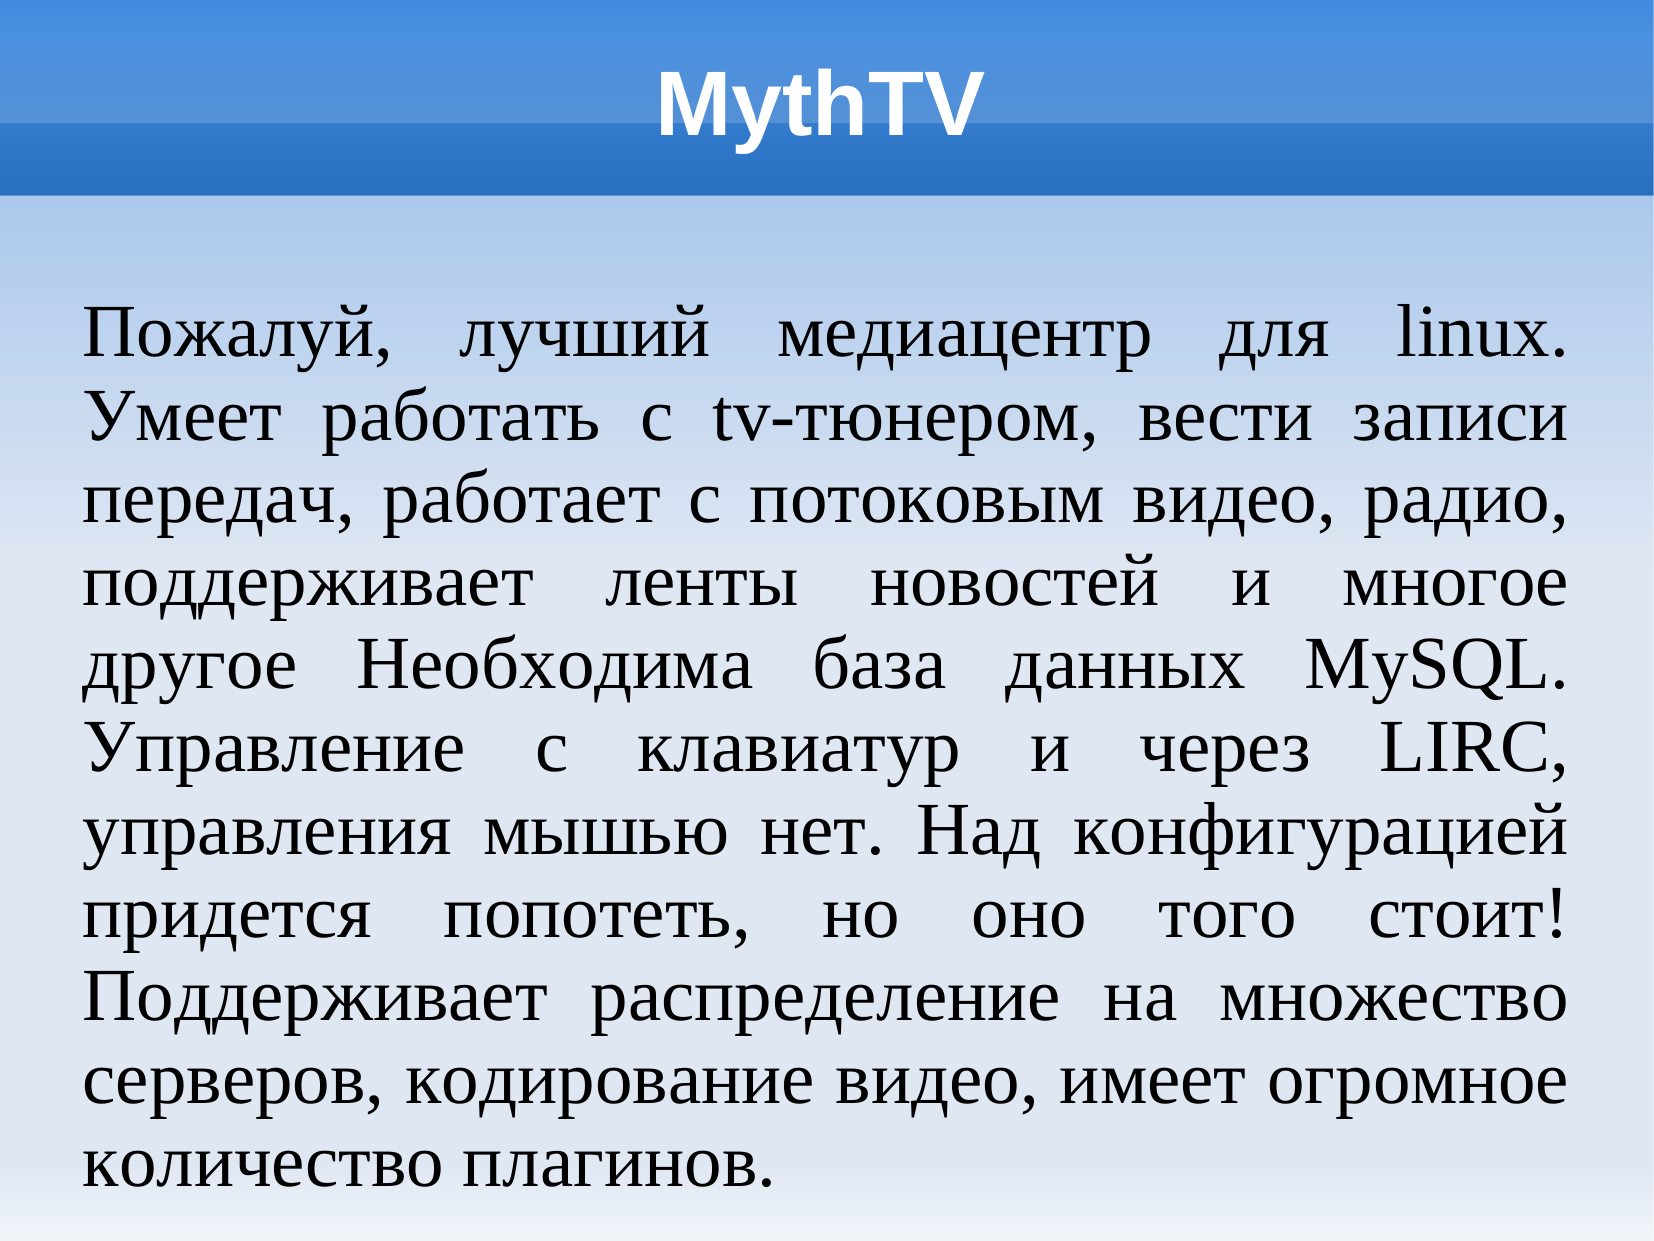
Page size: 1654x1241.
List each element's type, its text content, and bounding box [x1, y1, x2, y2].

picture [0, 0, 1654, 1241]
title MythTV [76, 7, 1565, 200]
list Пожалуй, лучший медиацентр для linux. Умеет работать с tv-тюнером, вести записи передач, работает с потоковым видео, радио, поддерживает ленты новостей и многое другое Необходима база данных MySQL. Управление с клавиатур и через LIRC, управления мышью нет. Над конфигурацией придется попотеть, но оно того стоит! Поддерживает распределение на множество серверов, кодирование видео, имеет огромное количество плагинов. [82, 290, 1571, 1203]
